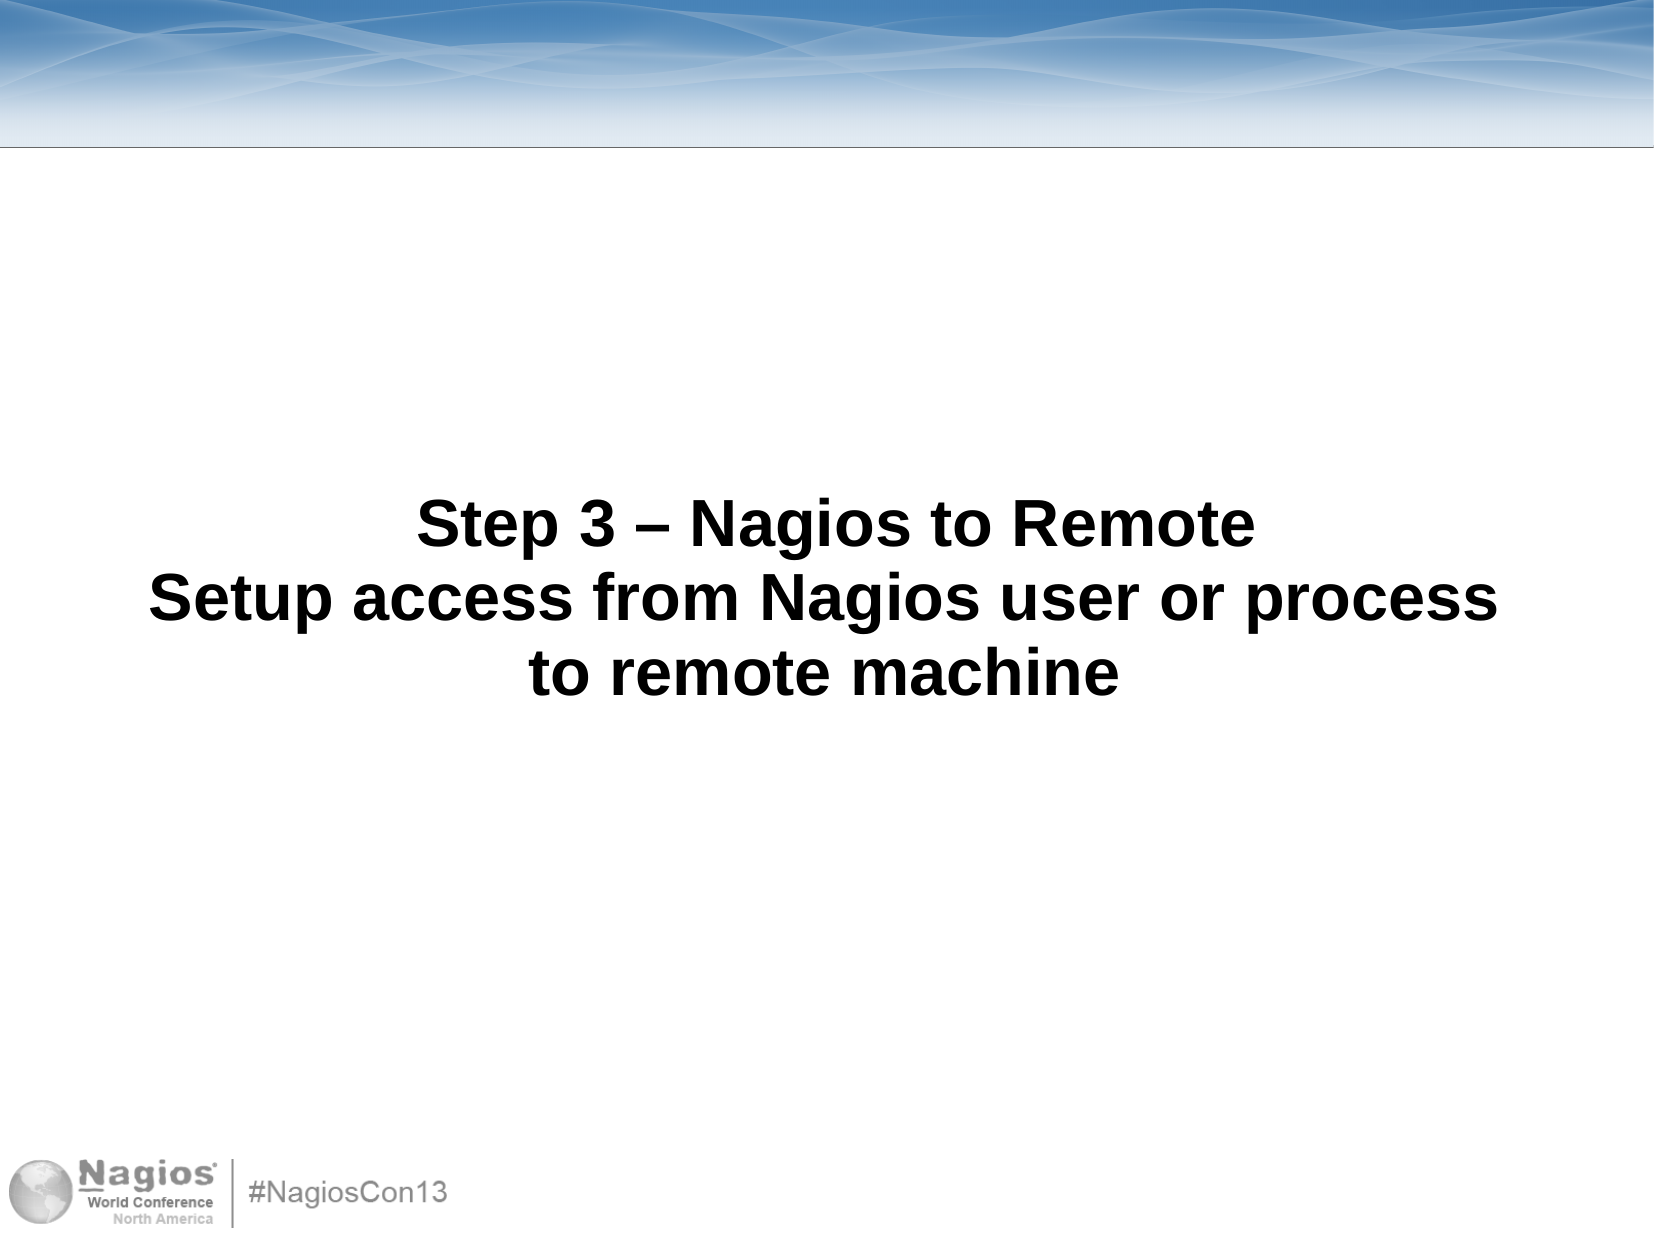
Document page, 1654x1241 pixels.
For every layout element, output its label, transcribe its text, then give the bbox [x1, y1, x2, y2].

picture [0, 0, 1654, 147]
subtitle Step 3 – Nagios to Remote Setup access from Nagios user or process to remote machine [80, 188, 1569, 1007]
picture [9, 1159, 453, 1228]
